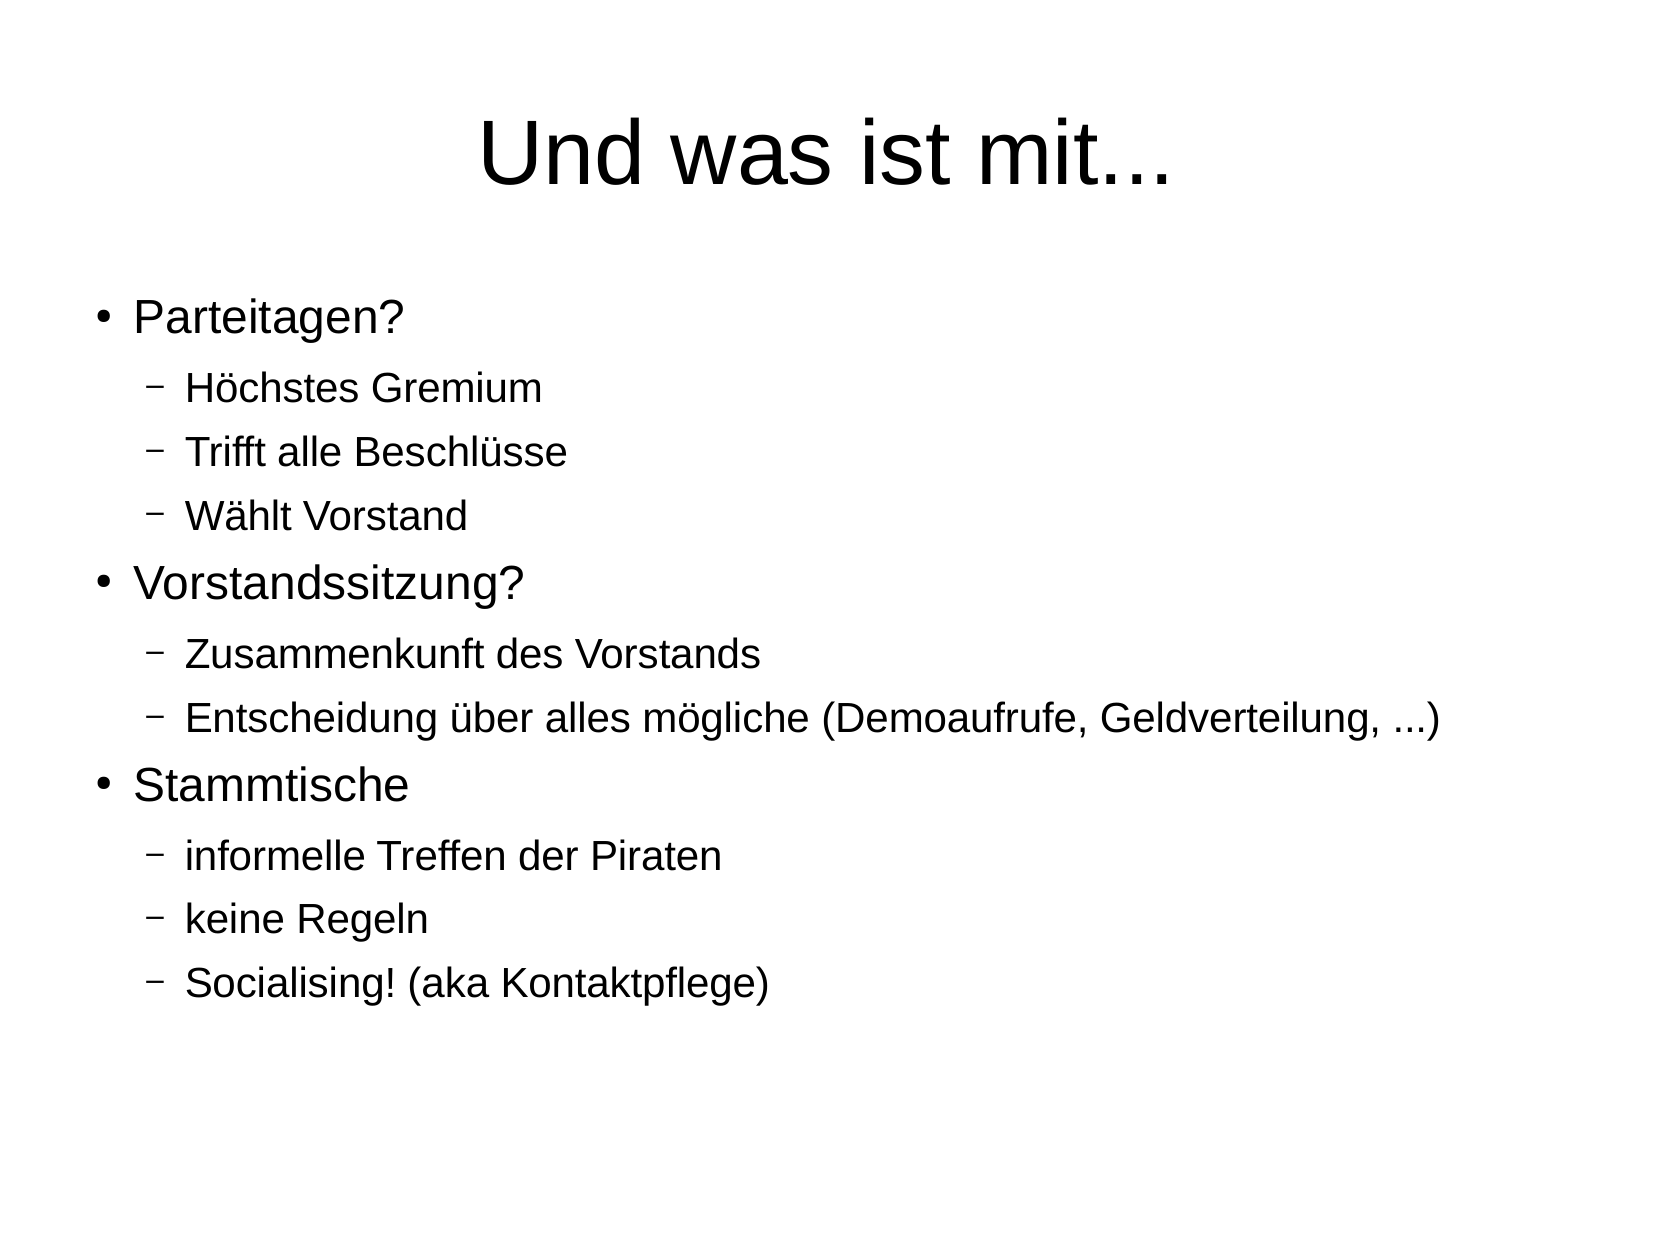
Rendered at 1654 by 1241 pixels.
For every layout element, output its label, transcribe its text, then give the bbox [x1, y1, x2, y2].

list Parteitagen? Höchstes Gremium Trifft alle Beschlüsse Wählt Vorstand Vorstandssitzung? Zusammenkunft des Vorstands Entscheidung über alles mögliche (Demoaufrufe, Geldverteilung, ...) Stammtische informelle Treffen der Piraten keine Regeln Socialising! (aka Kontaktpflege) [82, 290, 1538, 1010]
title Und was ist mit... [82, 49, 1571, 257]
